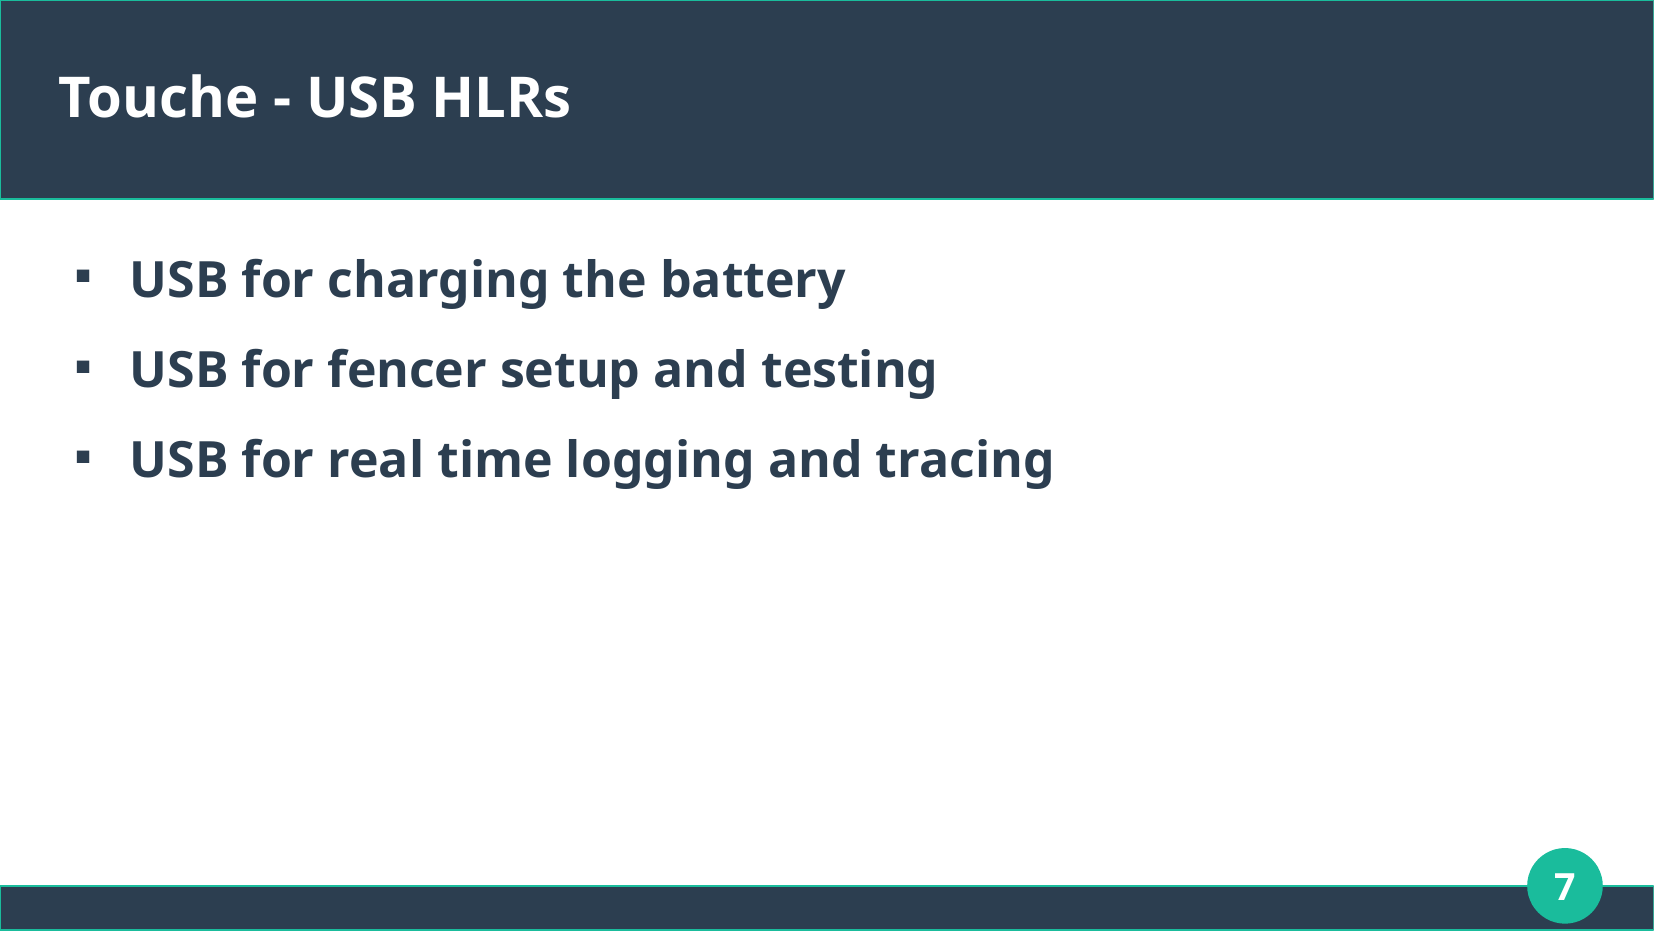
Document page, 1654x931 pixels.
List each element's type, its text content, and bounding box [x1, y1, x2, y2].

title Touche - USB HLRs [59, 37, 1595, 156]
list USB for charging the battery USB for fencer setup and testing USB for real time logging and tracing [59, 243, 1595, 864]
